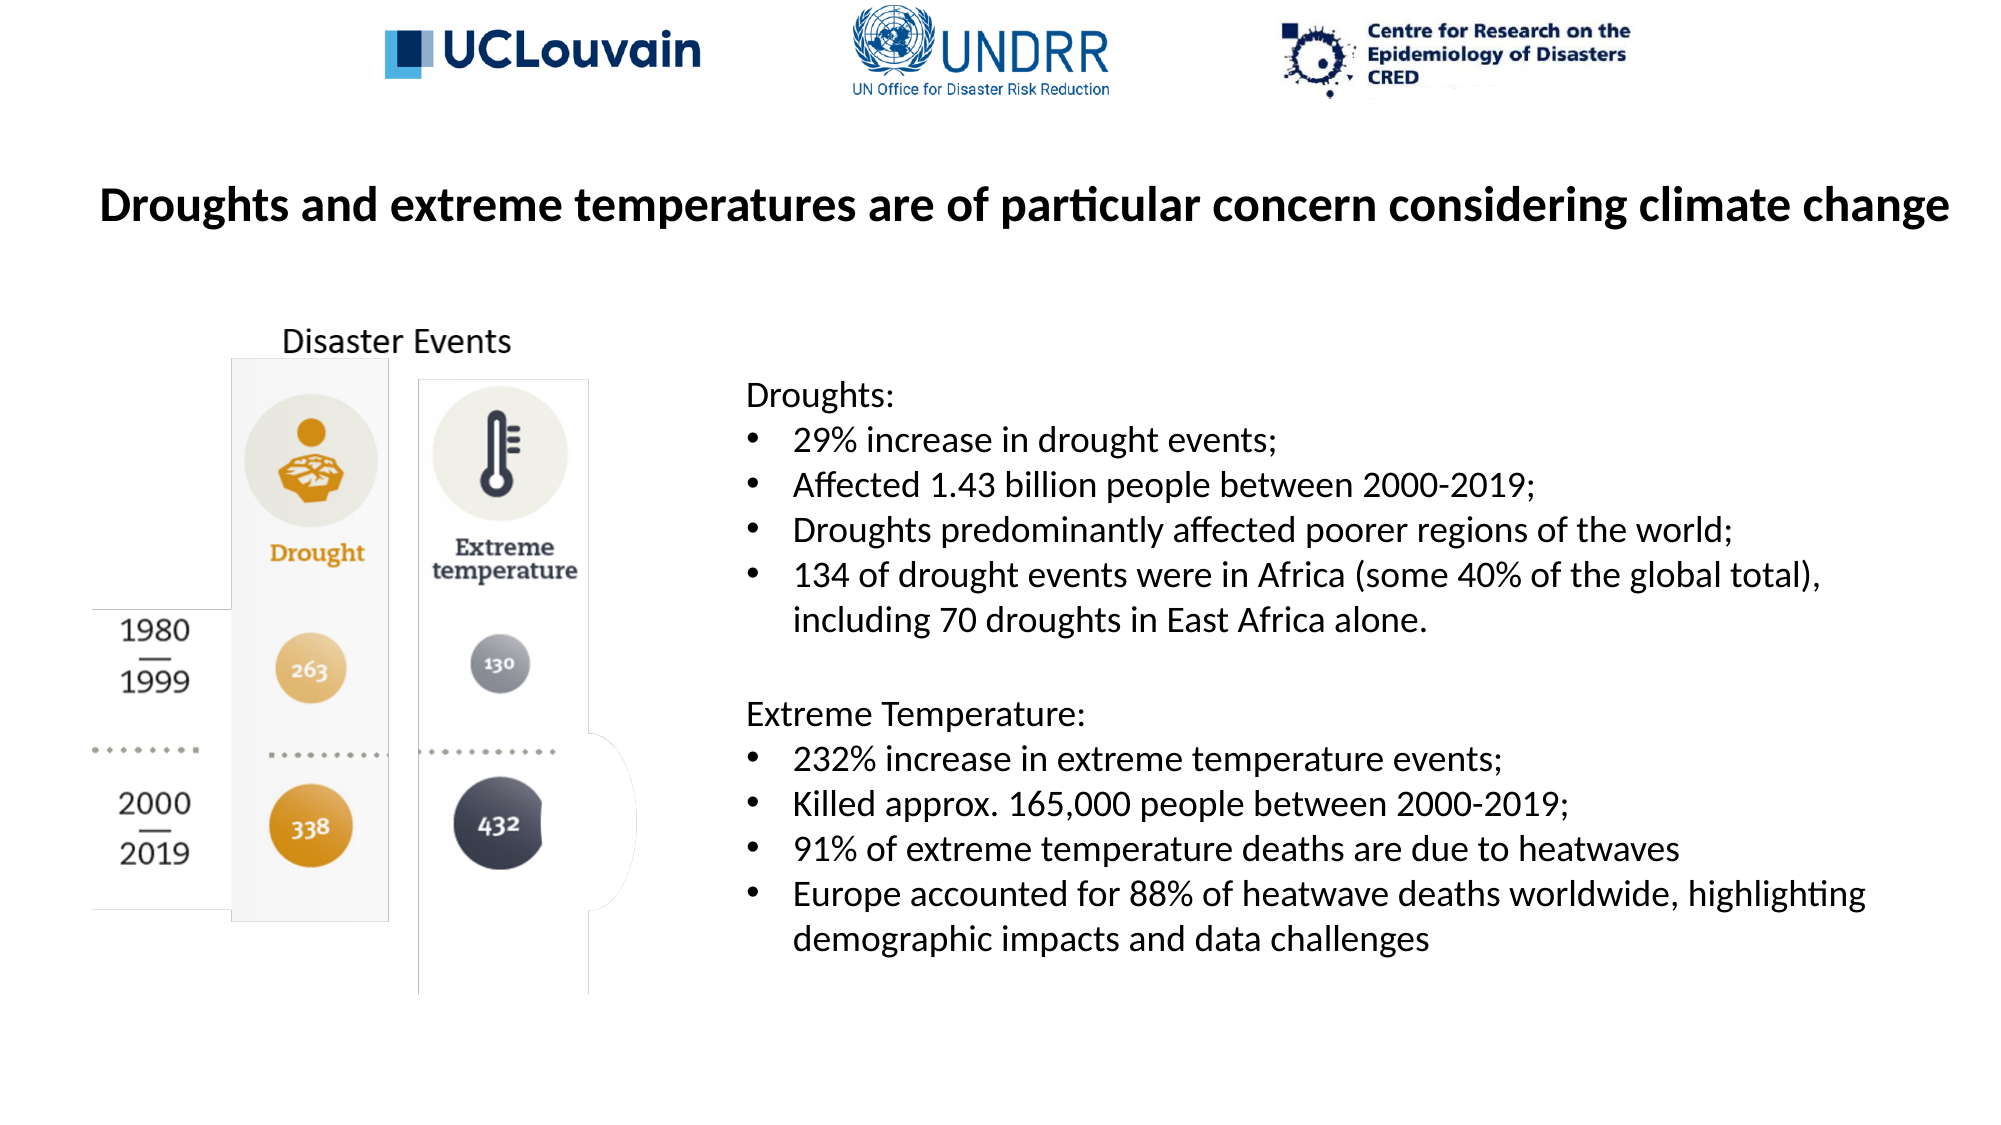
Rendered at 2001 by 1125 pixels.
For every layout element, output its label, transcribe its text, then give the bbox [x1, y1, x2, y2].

picture [92, 307, 732, 994]
text_box Droughts and extreme temperatures are of particular concern considering climate change [84, 164, 1972, 240]
text_box Extreme Temperature: 232% increase in extreme temperature events; Killed approx. 165,000 people between 2000-2019; 91% of extreme temperature deaths are due to heatwaves Europe accounted for 88% of heatwave deaths worldwide, highlighting demographic impacts and data challenges [731, 681, 1972, 967]
text_box Droughts: 29% increase in drought events; Affected 1.43 billion people between 2000-2019; Droughts predominantly affected poorer regions of the world; 134 of drought events were in Africa (some 40% of the global total), including 70 droughts in East Africa alone. [731, 362, 1972, 648]
picture [361, 0, 1639, 110]
